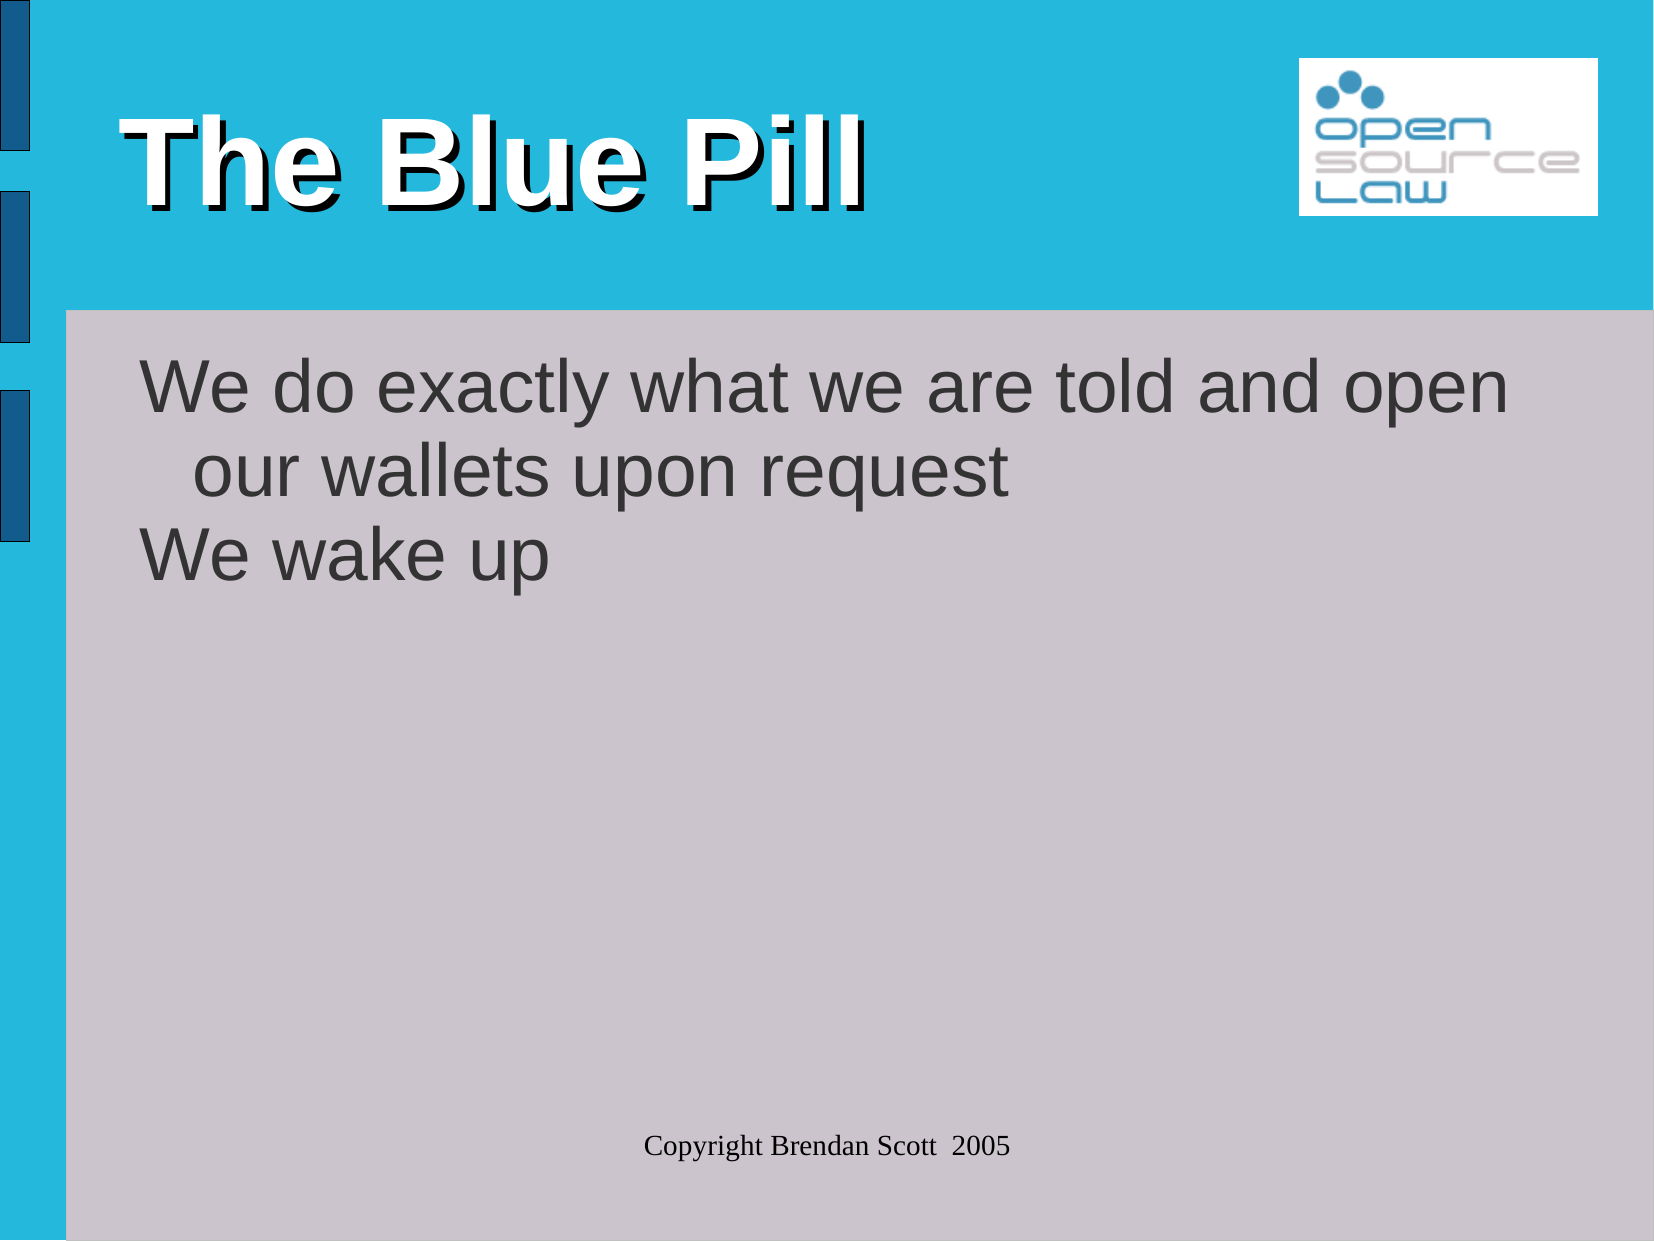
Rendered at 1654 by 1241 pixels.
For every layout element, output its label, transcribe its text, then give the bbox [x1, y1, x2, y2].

picture [1299, 58, 1598, 216]
list We do exactly what we are told and open our wallets upon request We wake up [121, 344, 1534, 1112]
title The Blue Pill [118, 1, 1211, 324]
